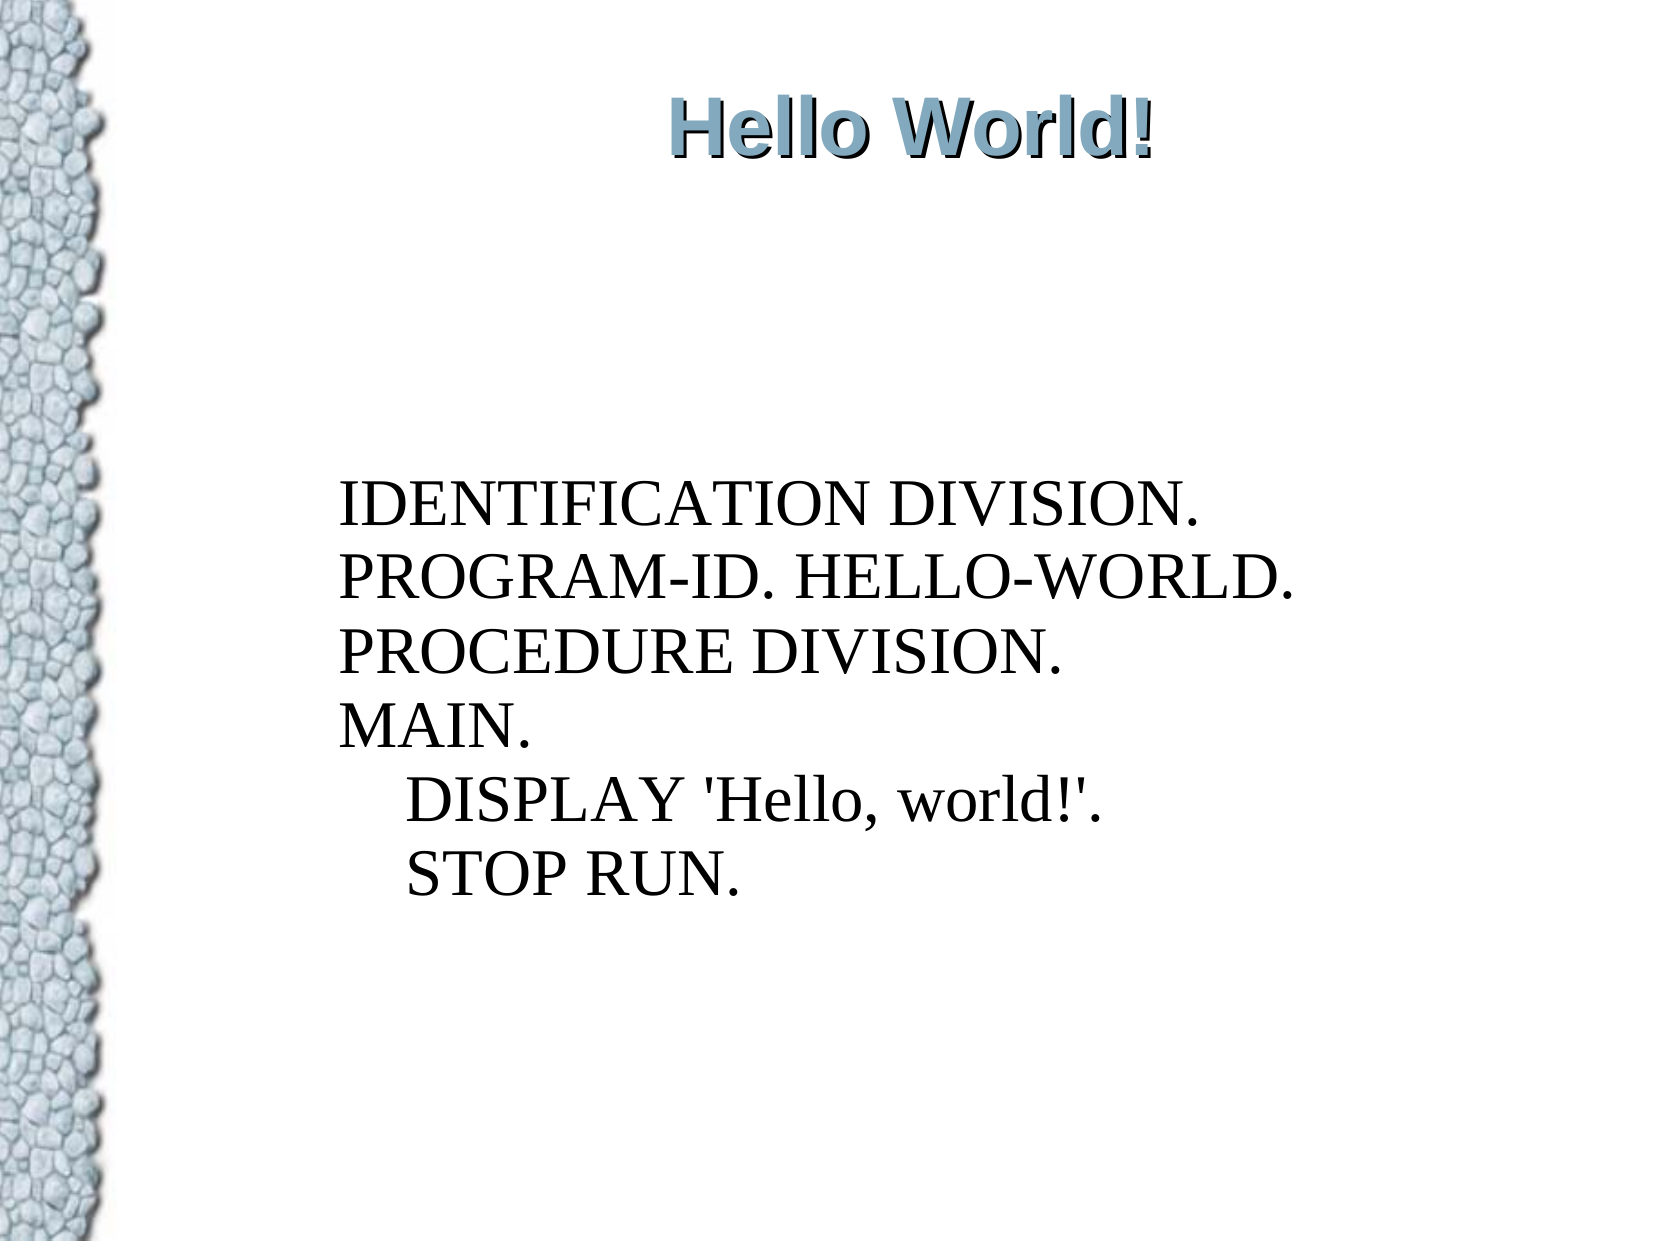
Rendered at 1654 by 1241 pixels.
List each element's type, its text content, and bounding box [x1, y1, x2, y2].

subtitle IDENTIFICATION DIVISION. PROGRAM-ID. HELLO-WORLD. PROCEDURE DIVISION. MAIN. DISPLAY 'Hello, world!'. STOP RUN. [185, 282, 1595, 1093]
picture [0, 0, 131, 1241]
title Hello World! [205, 35, 1618, 223]
